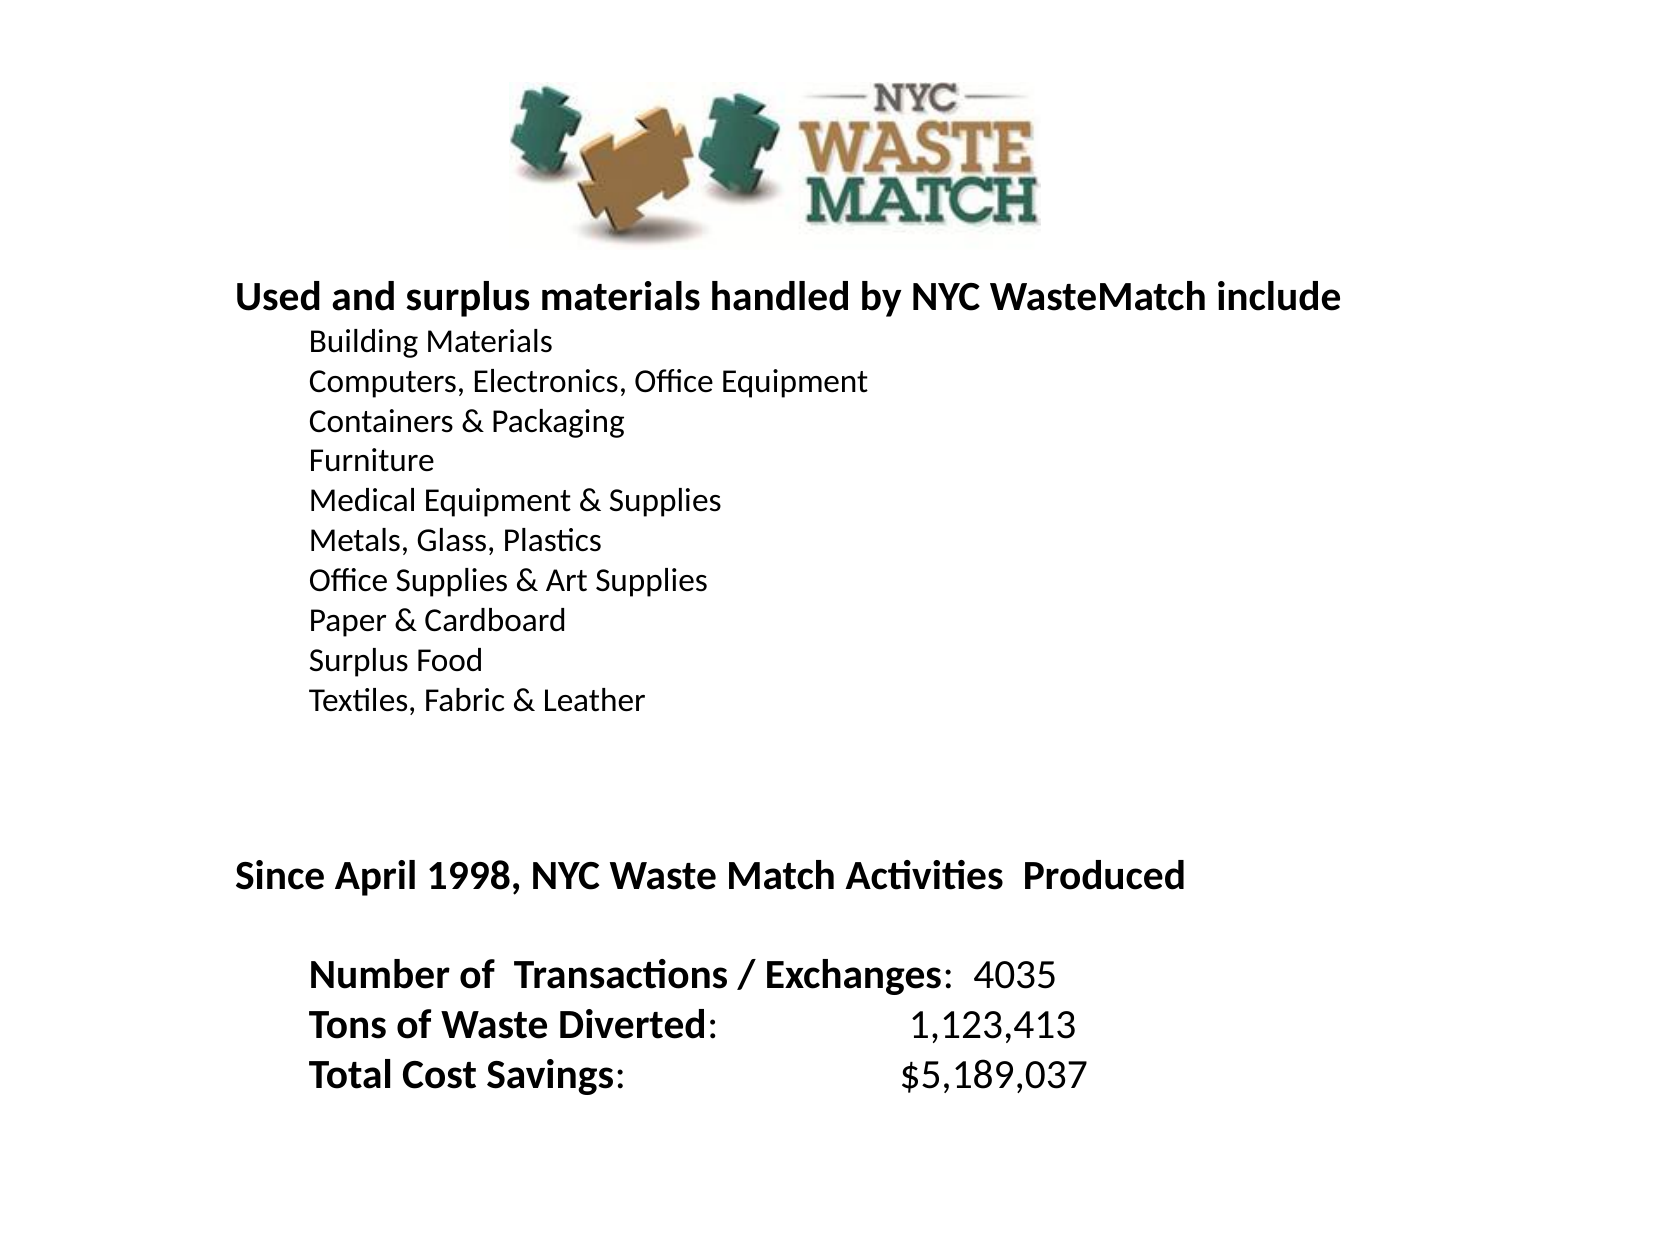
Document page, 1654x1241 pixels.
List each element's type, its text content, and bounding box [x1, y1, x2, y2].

text_box Since April 1998, NYC Waste Match Activities Produced Number of Transactions / Exchanges: 4035 Tons of Waste Diverted: 1,123,413 Total Cost Savings: $5,189,037 [220, 840, 1475, 1155]
picture [509, 82, 1041, 250]
text_box Used and surplus materials handled by NYC WasteMatch include Building Materials Computers, Electronics, Office Equipment Containers & Packaging Furniture Medical Equipment & Supplies Metals, Glass, Plastics Office Supplies & Art Supplies Paper & Cardboard Surplus Food Textiles, Fabric & Leather [220, 261, 1489, 818]
